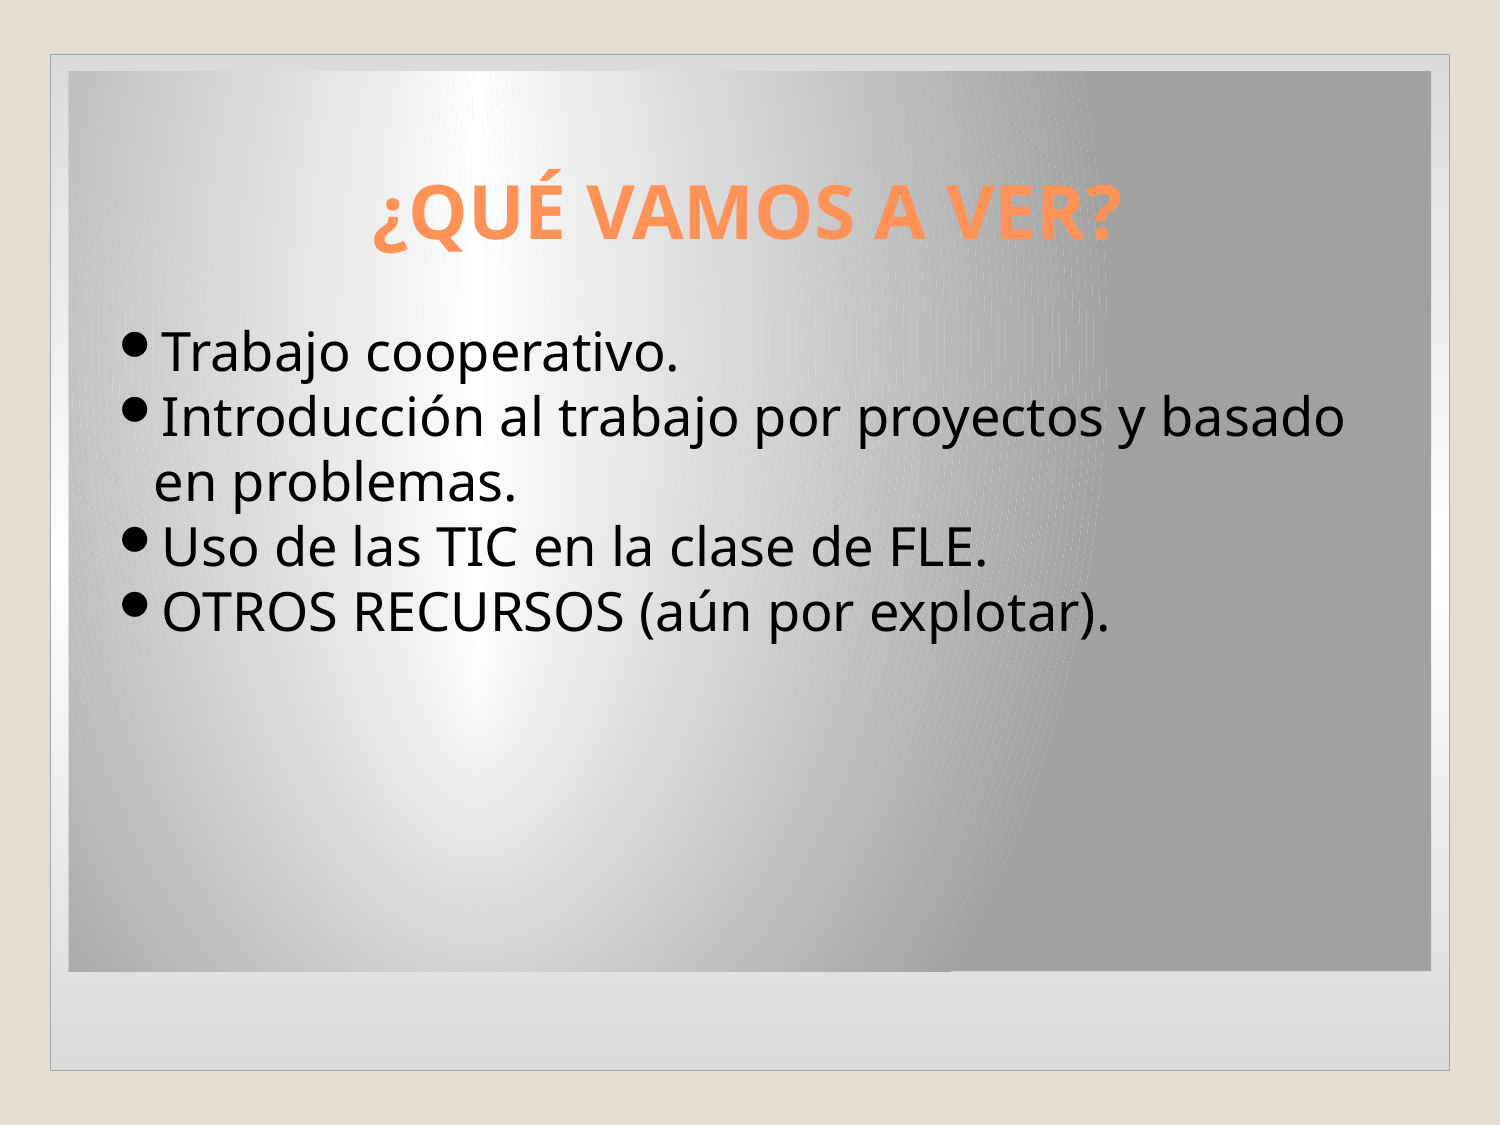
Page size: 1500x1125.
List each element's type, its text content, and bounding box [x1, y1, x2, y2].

text_box Trabajo cooperativo. Introducción al trabajo por proyectos y basado en problemas. Uso de las TIC en la clase de FLE. OTROS RECURSOS (aún por explotar). [88, 302, 1416, 1003]
text_box ¿QUÉ VAMOS A VER? [76, 89, 1420, 263]
